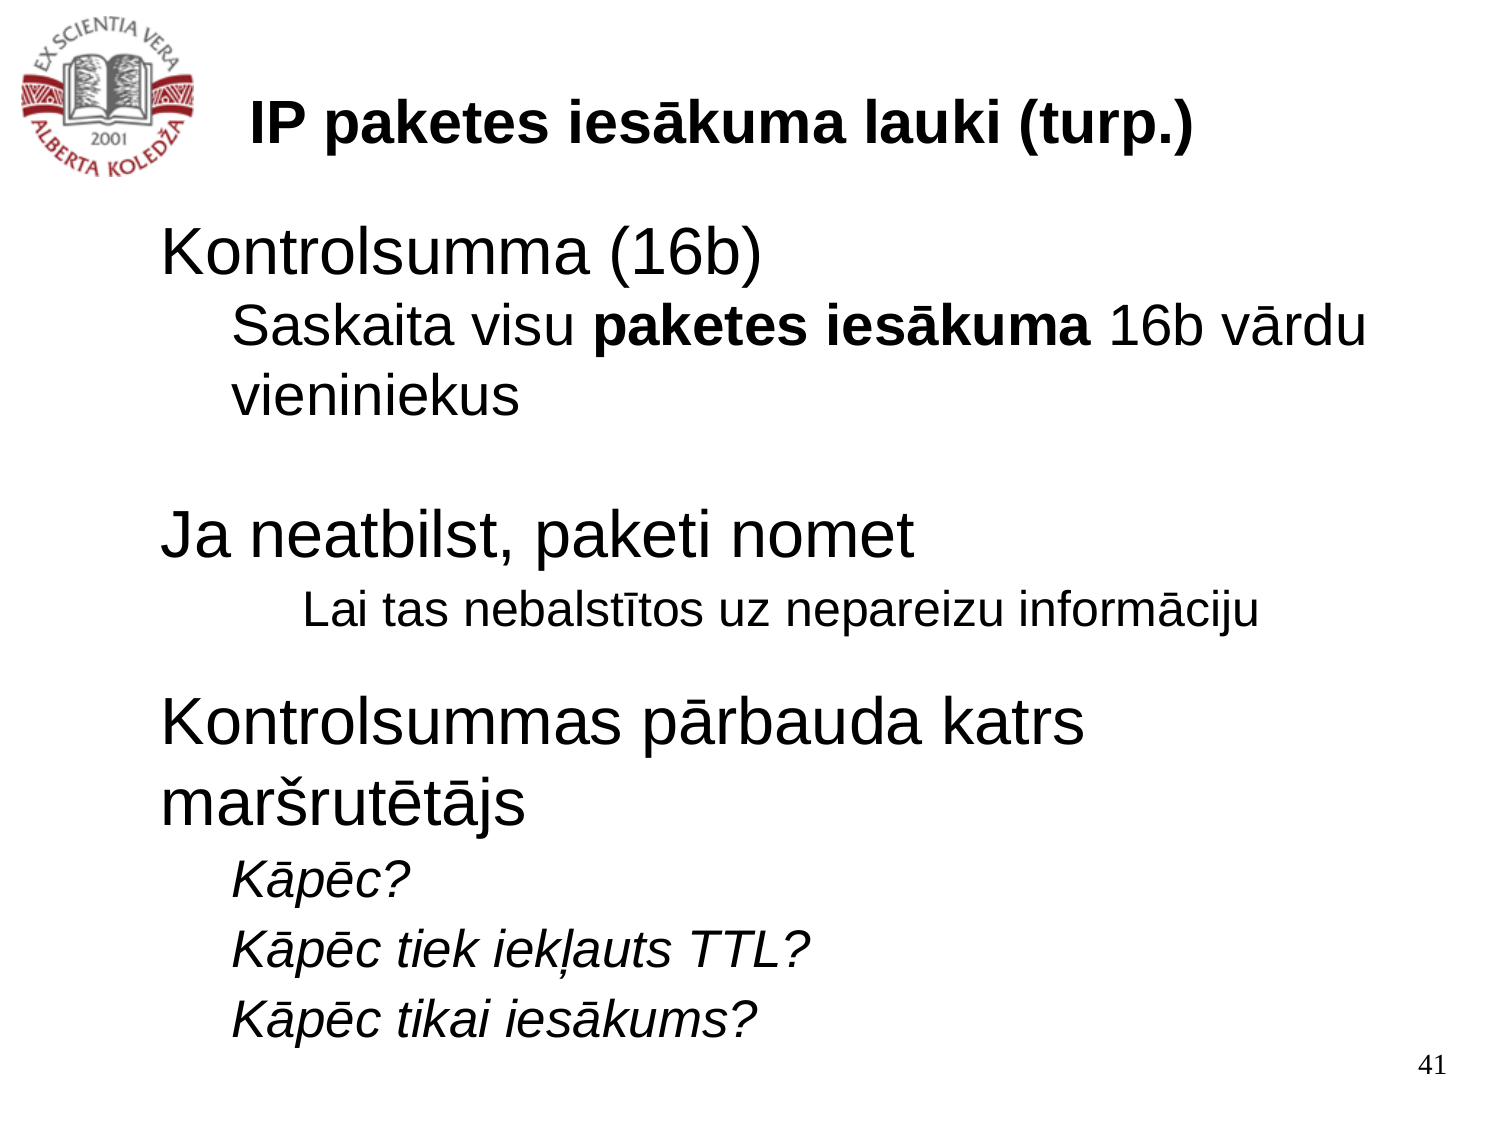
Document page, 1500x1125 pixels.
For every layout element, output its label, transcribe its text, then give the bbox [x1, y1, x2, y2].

title IP paketes iesākuma lauki (turp.) [50, 62, 1374, 175]
picture [21, 16, 194, 177]
list Kontrolsumma (16b) Saskaita visu paketes iesākuma 16b vārdu vieniniekus Ja neatbilst, paketi nomet Lai tas nebalstītos uz nepareizu informāciju Kontrolsummas pārbauda katrs maršrutētājs Kāpēc? Kāpēc tiek iekļauts TTL? Kāpēc tikai iesākums? [74, 199, 1463, 1125]
